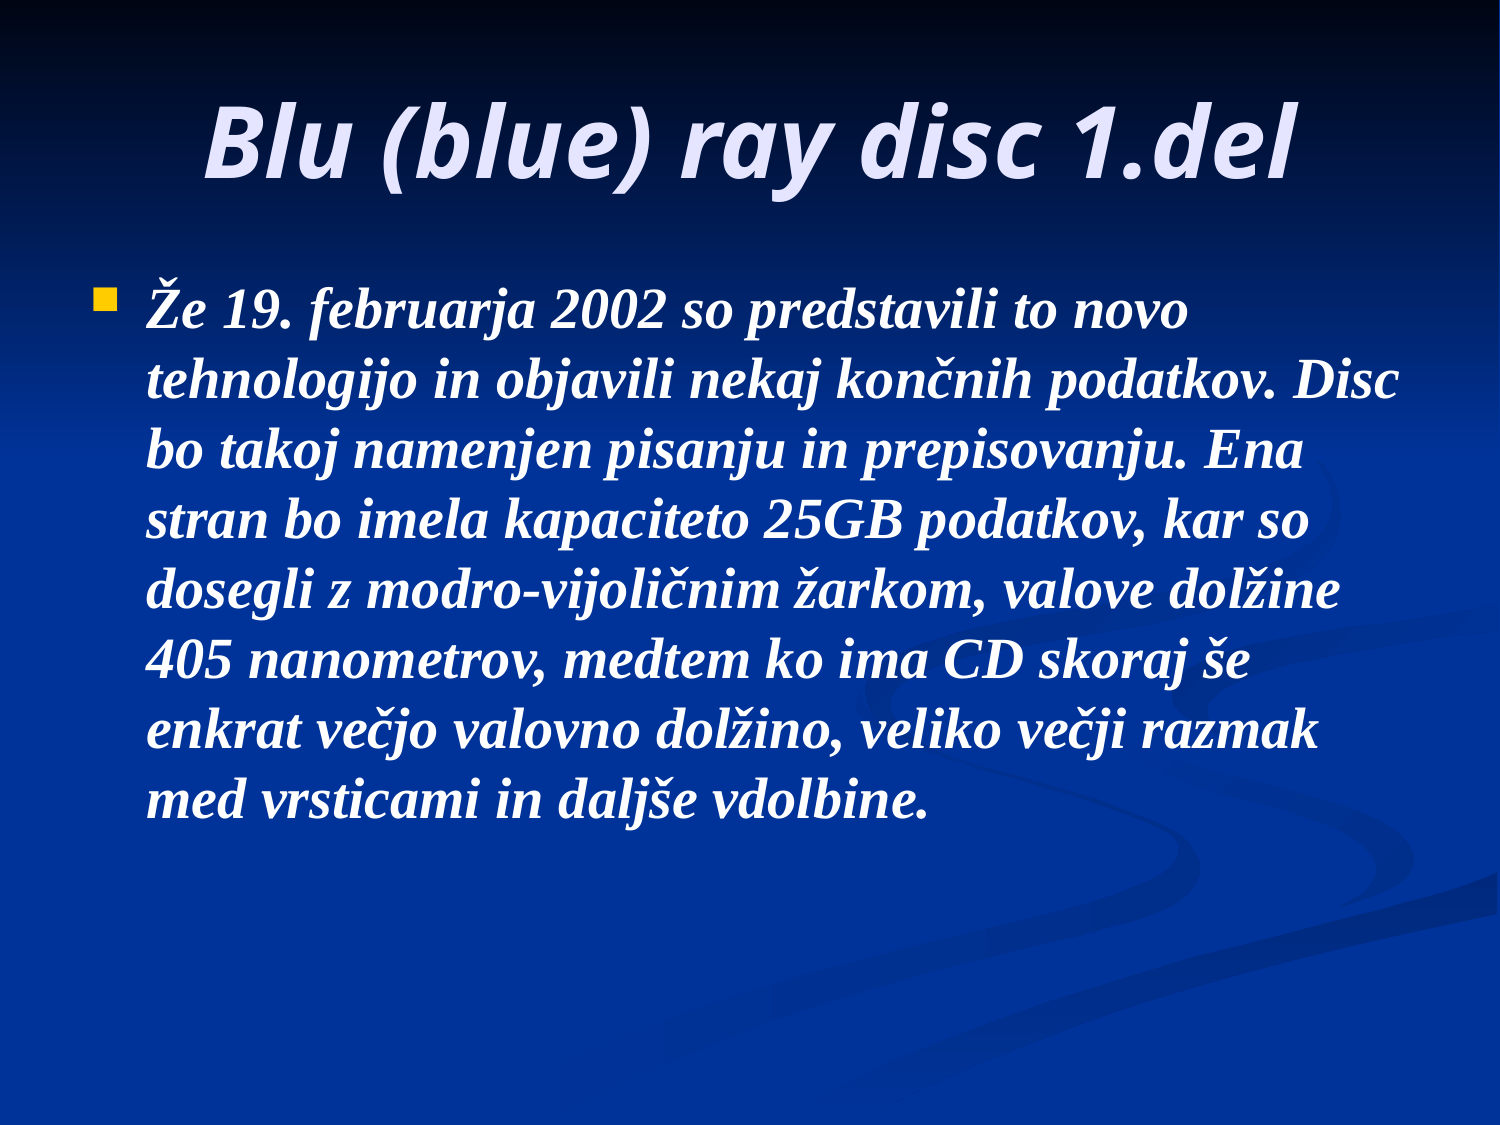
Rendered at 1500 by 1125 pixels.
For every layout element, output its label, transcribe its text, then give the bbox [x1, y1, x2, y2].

list Že 19. februarja 2002 so predstavili to novo tehnologijo in objavili nekaj končnih podatkov. Disc bo takoj namenjen pisanju in prepisovanju. Ena stran bo imela kapaciteto 25GB podatkov, kar so dosegli z modro-vijoličnim žarkom, valove dolžine 405 nanometrov, medtem ko ima CD skoraj še enkrat večjo valovno dolžino, veliko večji razmak med vrsticami in daljše vdolbine. [75, 262, 1425, 1005]
title Blu (blue) ray disc 1.del [75, 45, 1425, 233]
